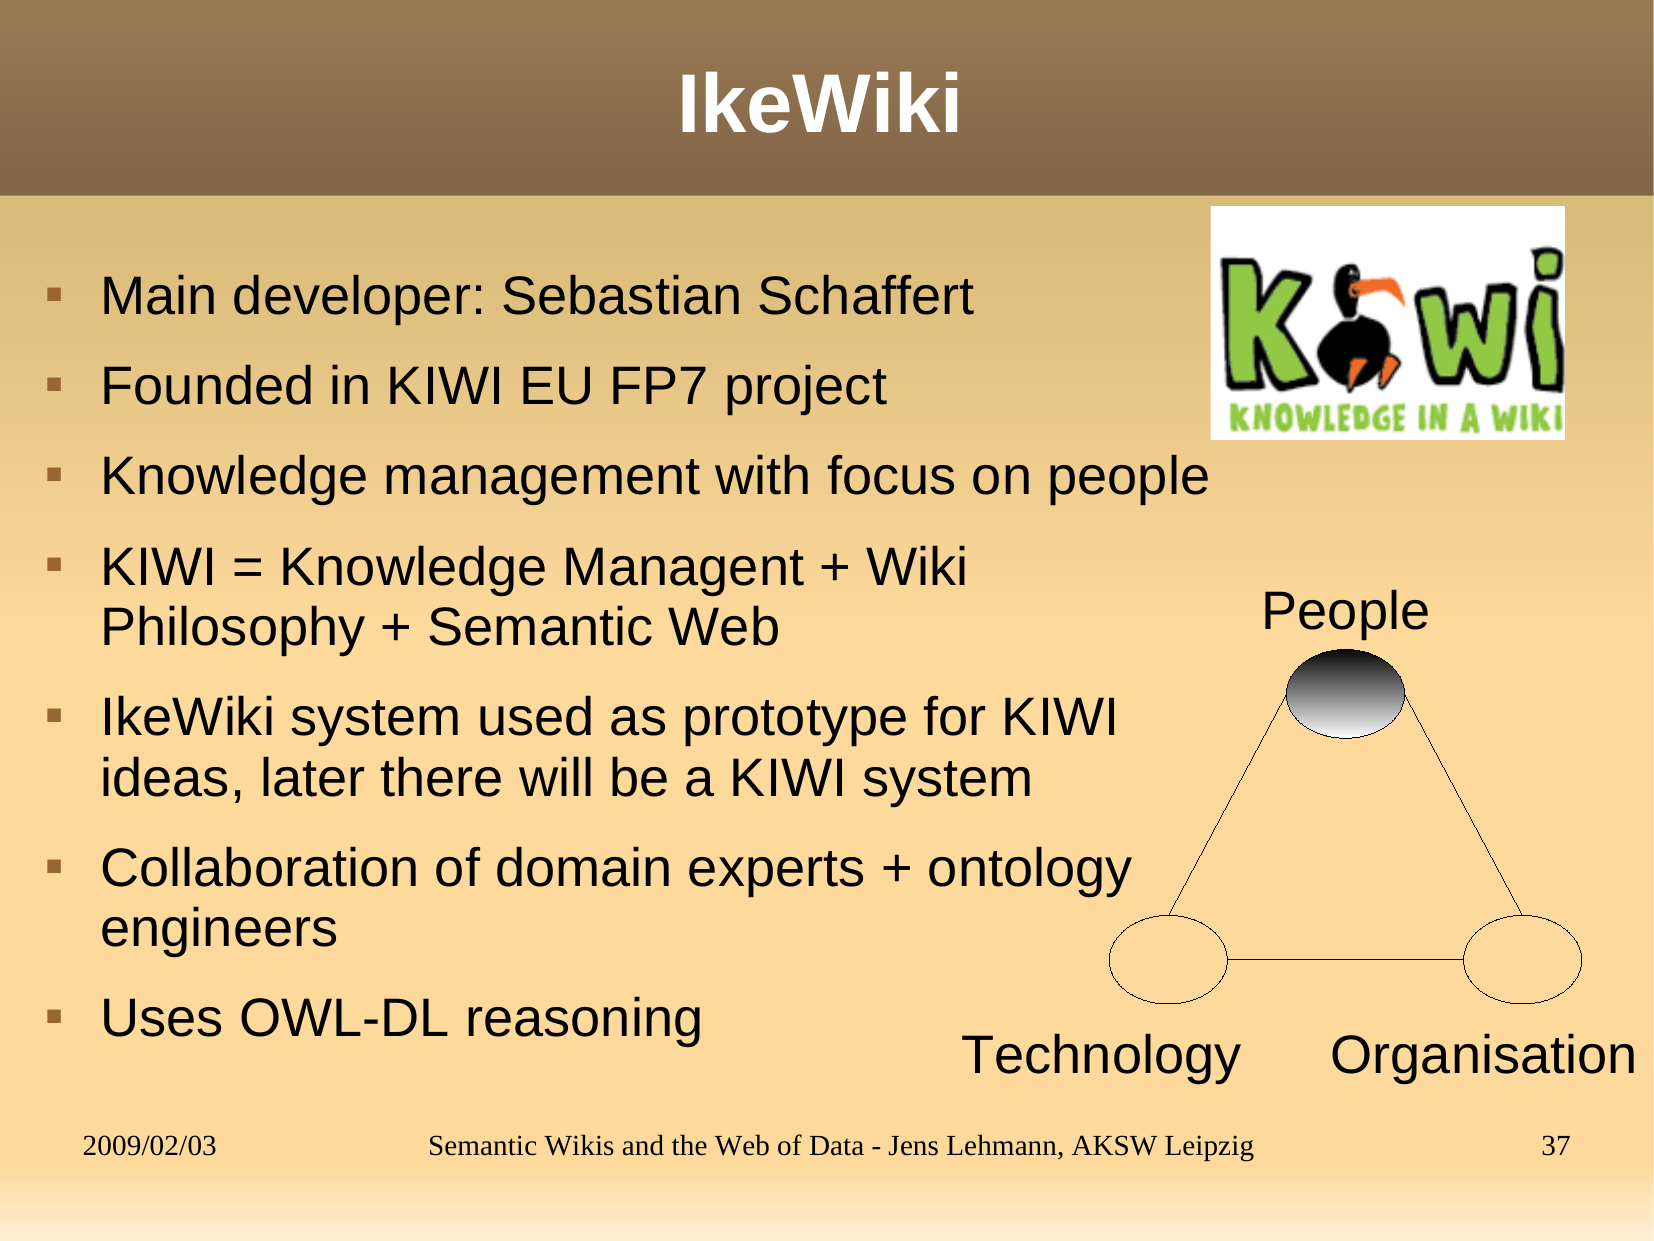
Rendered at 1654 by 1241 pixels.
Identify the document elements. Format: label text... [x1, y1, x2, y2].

text_box [1286, 649, 1405, 739]
list Main developer: Sebastian Schaffert Founded in KIWI EU FP7 project Knowledge management with focus on people KIWI = Knowledge Managent + Wiki Philosophy + Semantic Web IkeWiki system used as prototype for KIWI ideas, later there will be a KIWI system Collaboration of domain experts + ontology engineers Uses OWL-DL reasoning [29, 265, 1217, 1069]
text_box People [1246, 572, 1446, 649]
text_box Technology [946, 1016, 1257, 1093]
picture [0, 0, 1654, 1241]
title IkeWiki [76, 7, 1565, 200]
text_box Organisation [1315, 1016, 1654, 1093]
